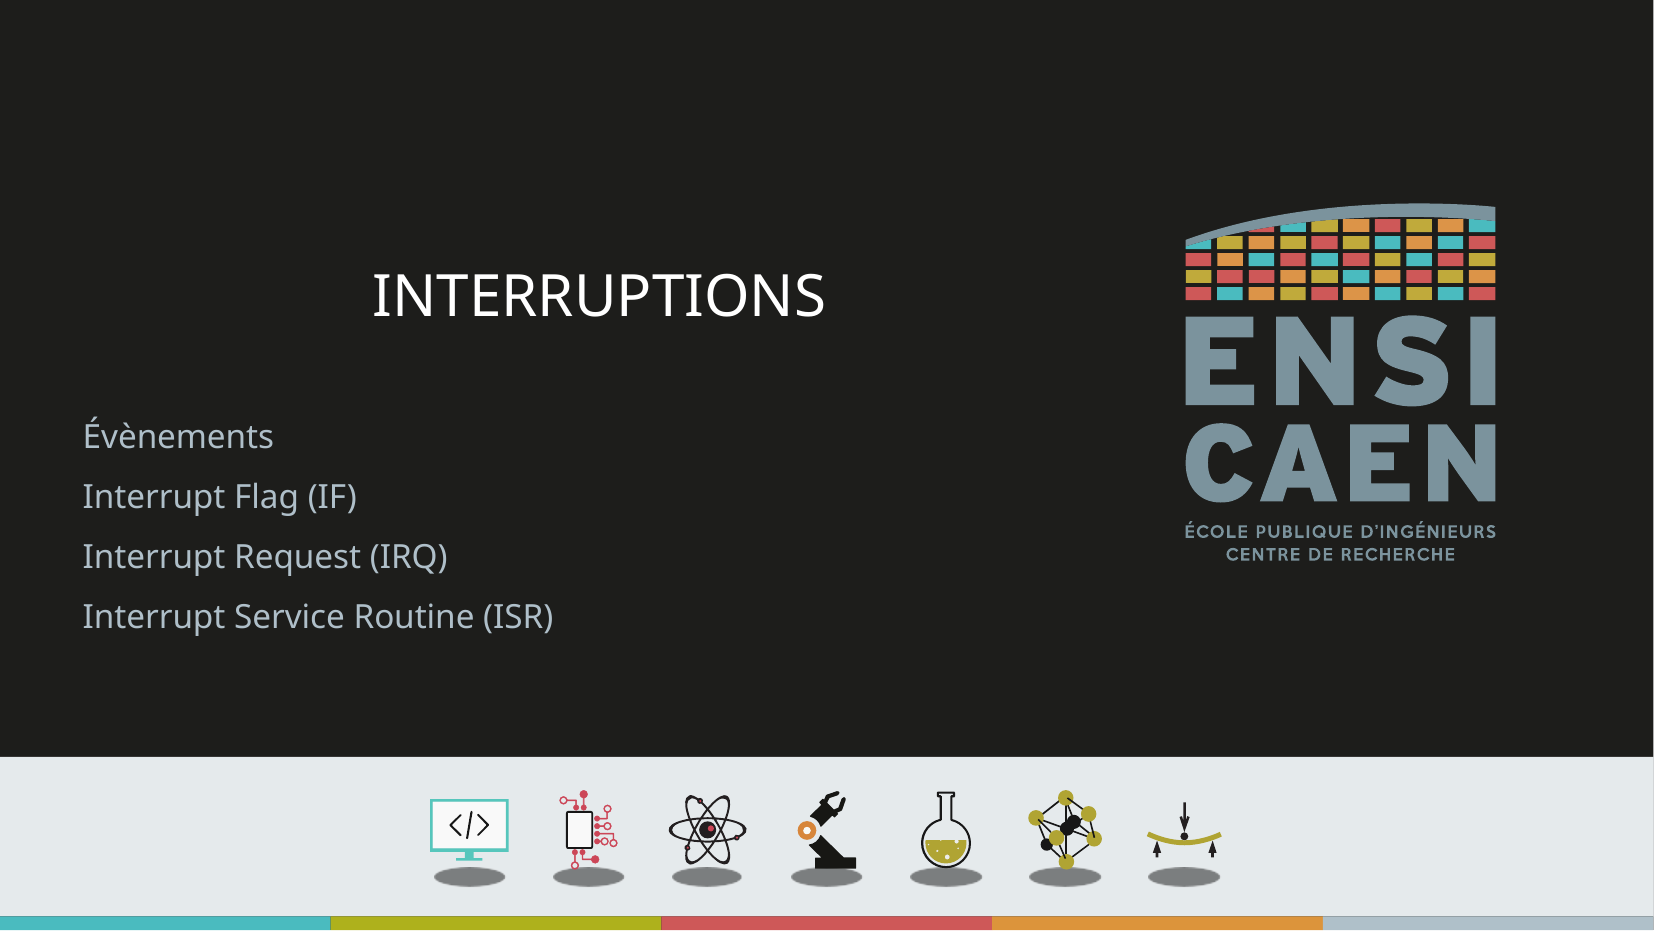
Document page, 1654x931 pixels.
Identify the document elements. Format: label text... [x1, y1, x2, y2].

list Évènements Interrupt Flag (IF) Interrupt Request (IRQ) Interrupt Service Routine (ISR) [82, 413, 1117, 758]
title INTERRUPTIONS [82, 192, 1117, 384]
